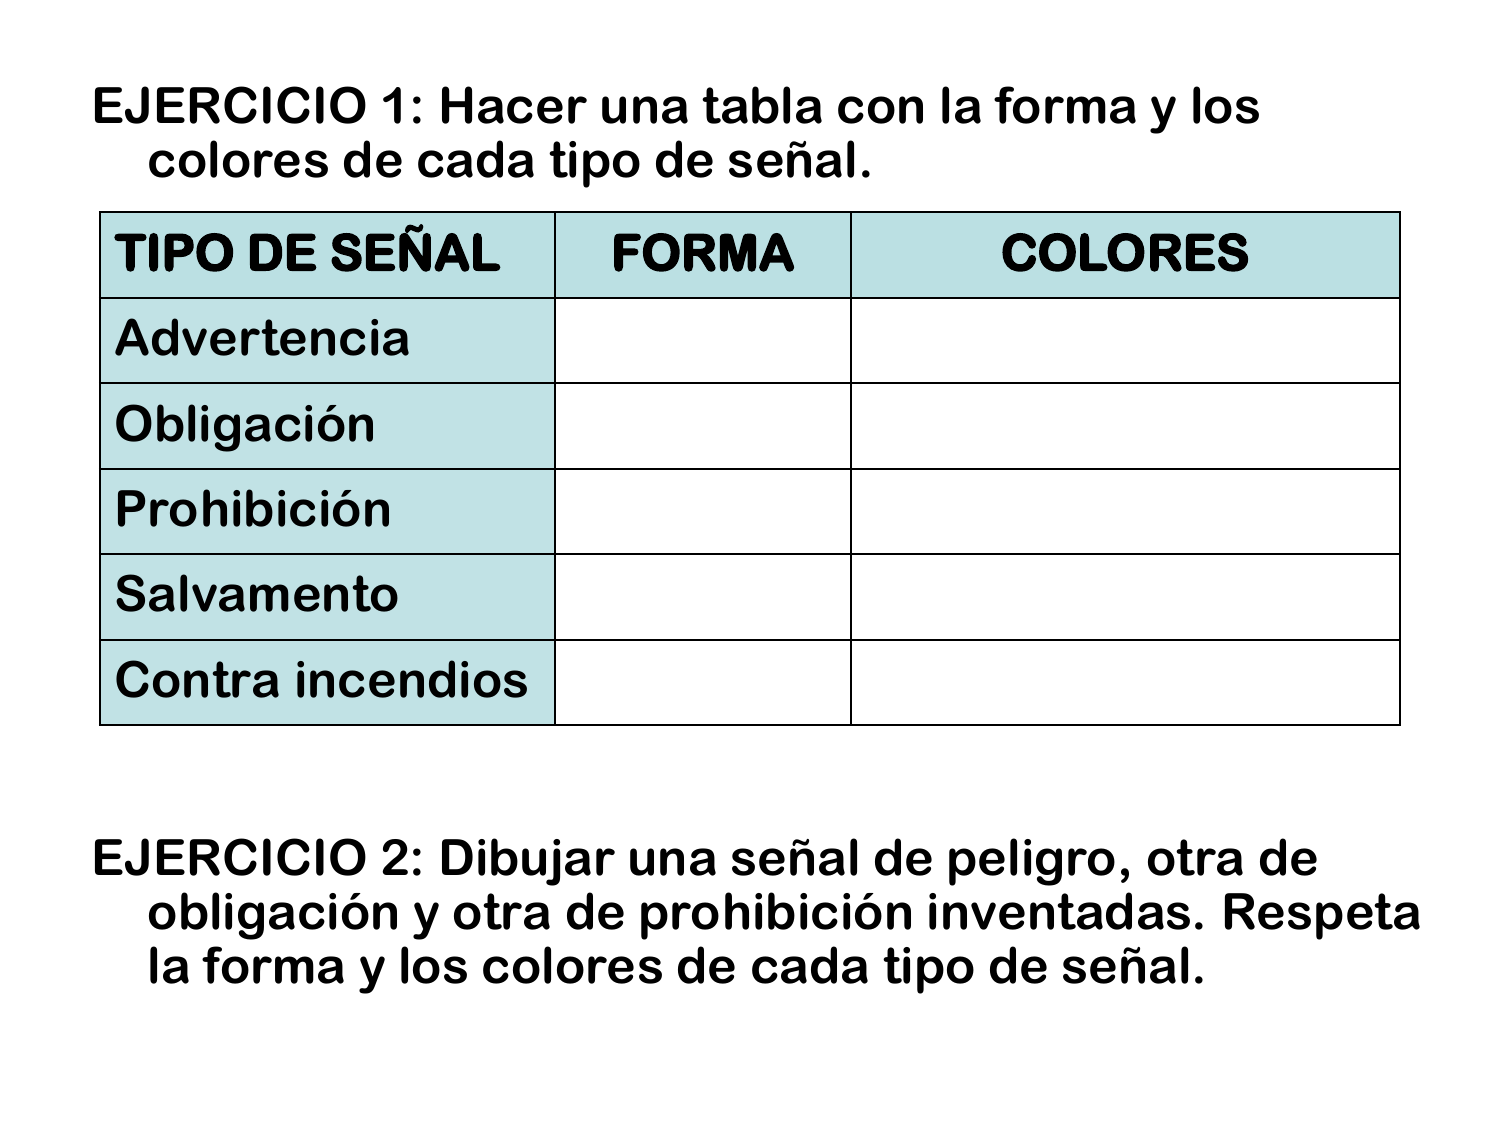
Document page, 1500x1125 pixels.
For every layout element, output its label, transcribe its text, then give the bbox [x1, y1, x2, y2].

table_cell [852, 470, 1399, 553]
table_header TIPO DE SEÑAL [101, 213, 554, 297]
list EJERCICIO 1: Hacer una tabla con la forma y los colores de cada tipo de señal. EJERCICIO 2: Dibujar una señal de peligro, otra de obligación y otra de prohibición inventadas. Respeta la forma y los colores de cada tipo de señal. [76, 72, 1440, 1047]
table_cell [556, 470, 850, 553]
table_cell Contra incendios [101, 641, 554, 724]
table_header FORMA [556, 213, 850, 297]
table_header COLORES [852, 213, 1399, 297]
table_cell [556, 641, 850, 724]
table_cell [556, 384, 850, 468]
table_cell Salvamento [101, 555, 554, 639]
table_cell [852, 384, 1399, 468]
table_cell [852, 299, 1399, 382]
table_cell [556, 555, 850, 639]
table_cell [852, 641, 1399, 724]
table_cell [852, 555, 1399, 639]
table_cell Advertencia [101, 299, 554, 382]
table_cell [556, 299, 850, 382]
table_cell Prohibición [101, 470, 554, 553]
table_cell Obligación [101, 384, 554, 468]
